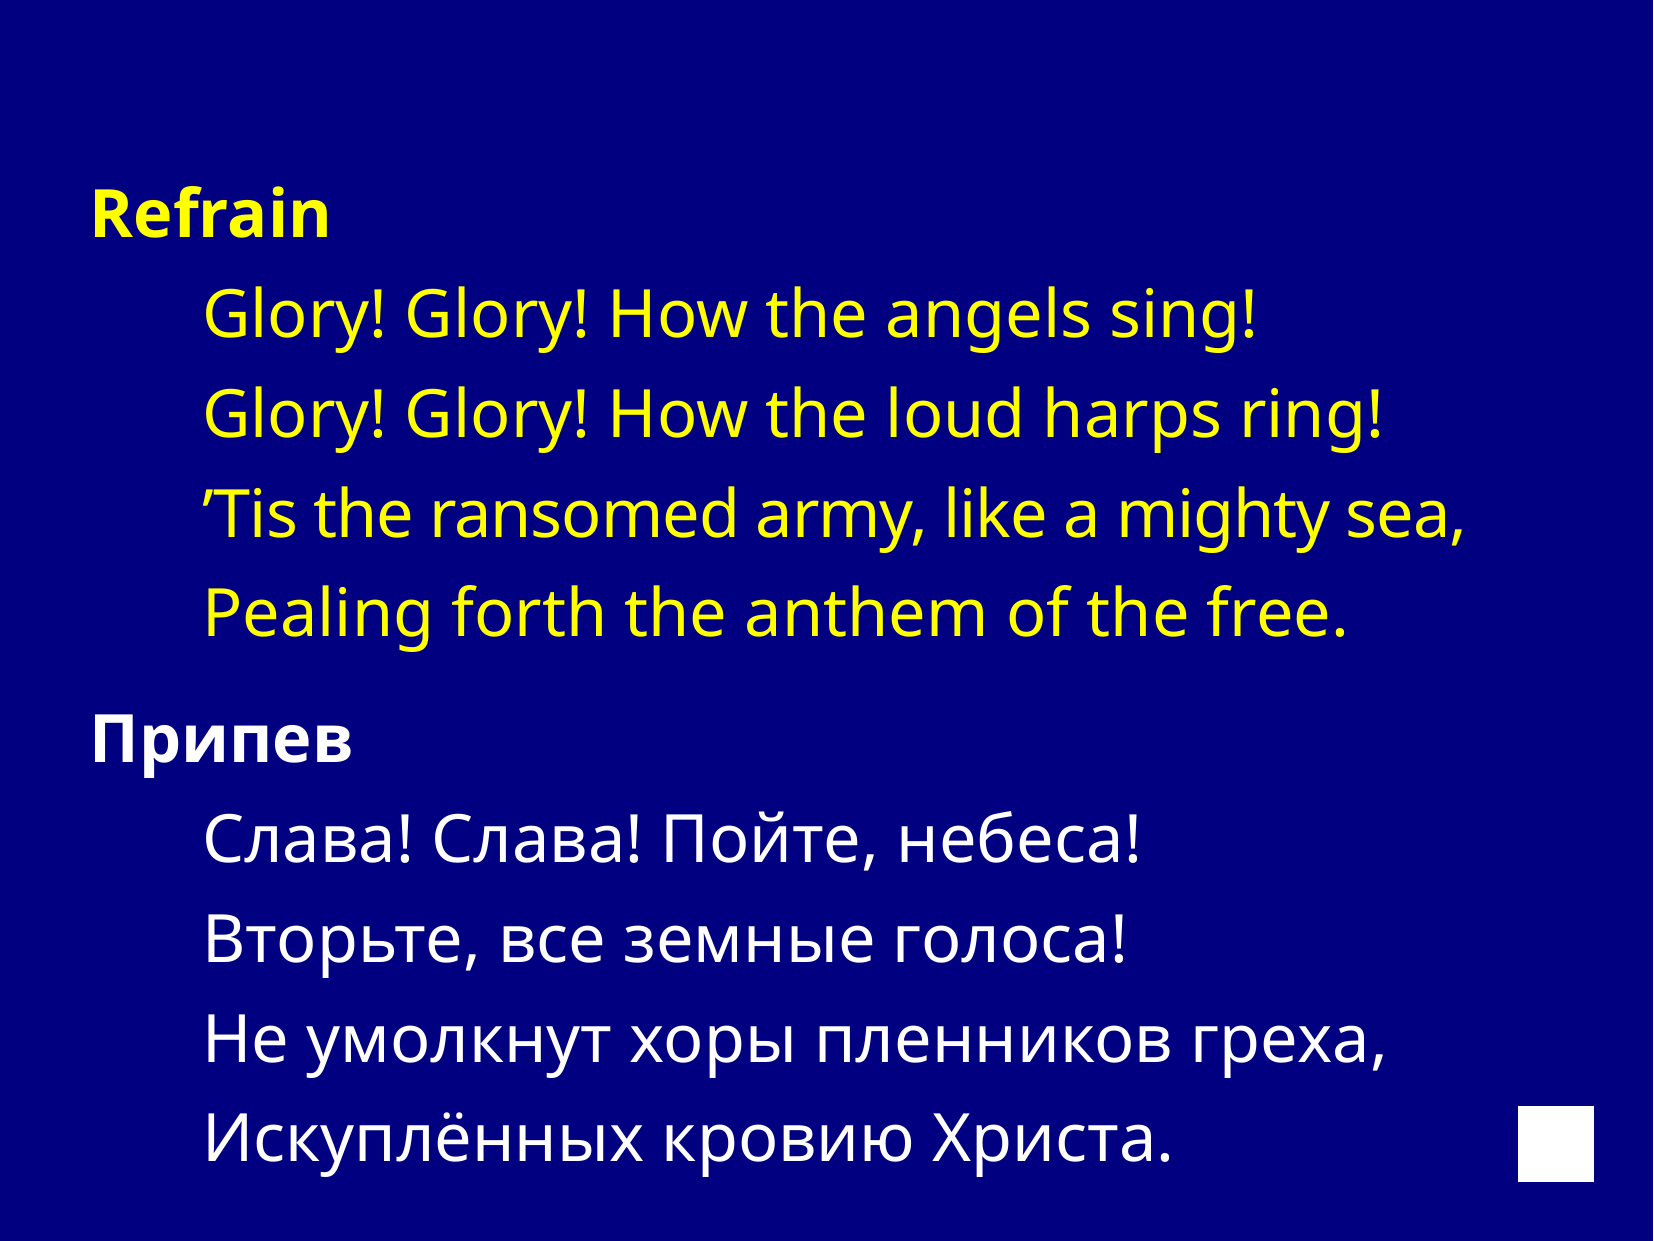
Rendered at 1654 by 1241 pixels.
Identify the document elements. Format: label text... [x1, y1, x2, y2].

text_box Припев Слава! Слава! Пойте, небеса! Вторьте, все земные голоса! Не умолкнут хоры пленников греха, Искуплённых кровию Христа. [75, 675, 1576, 1163]
text_box Refrain Glory! Glory! How the angels sing! Glory! Glory! How the loud harps ring! ’Tis the ransomed army, like a mighty sea, Pealing forth the anthem of the free. [75, 150, 1653, 638]
text_box [1518, 1106, 1594, 1182]
